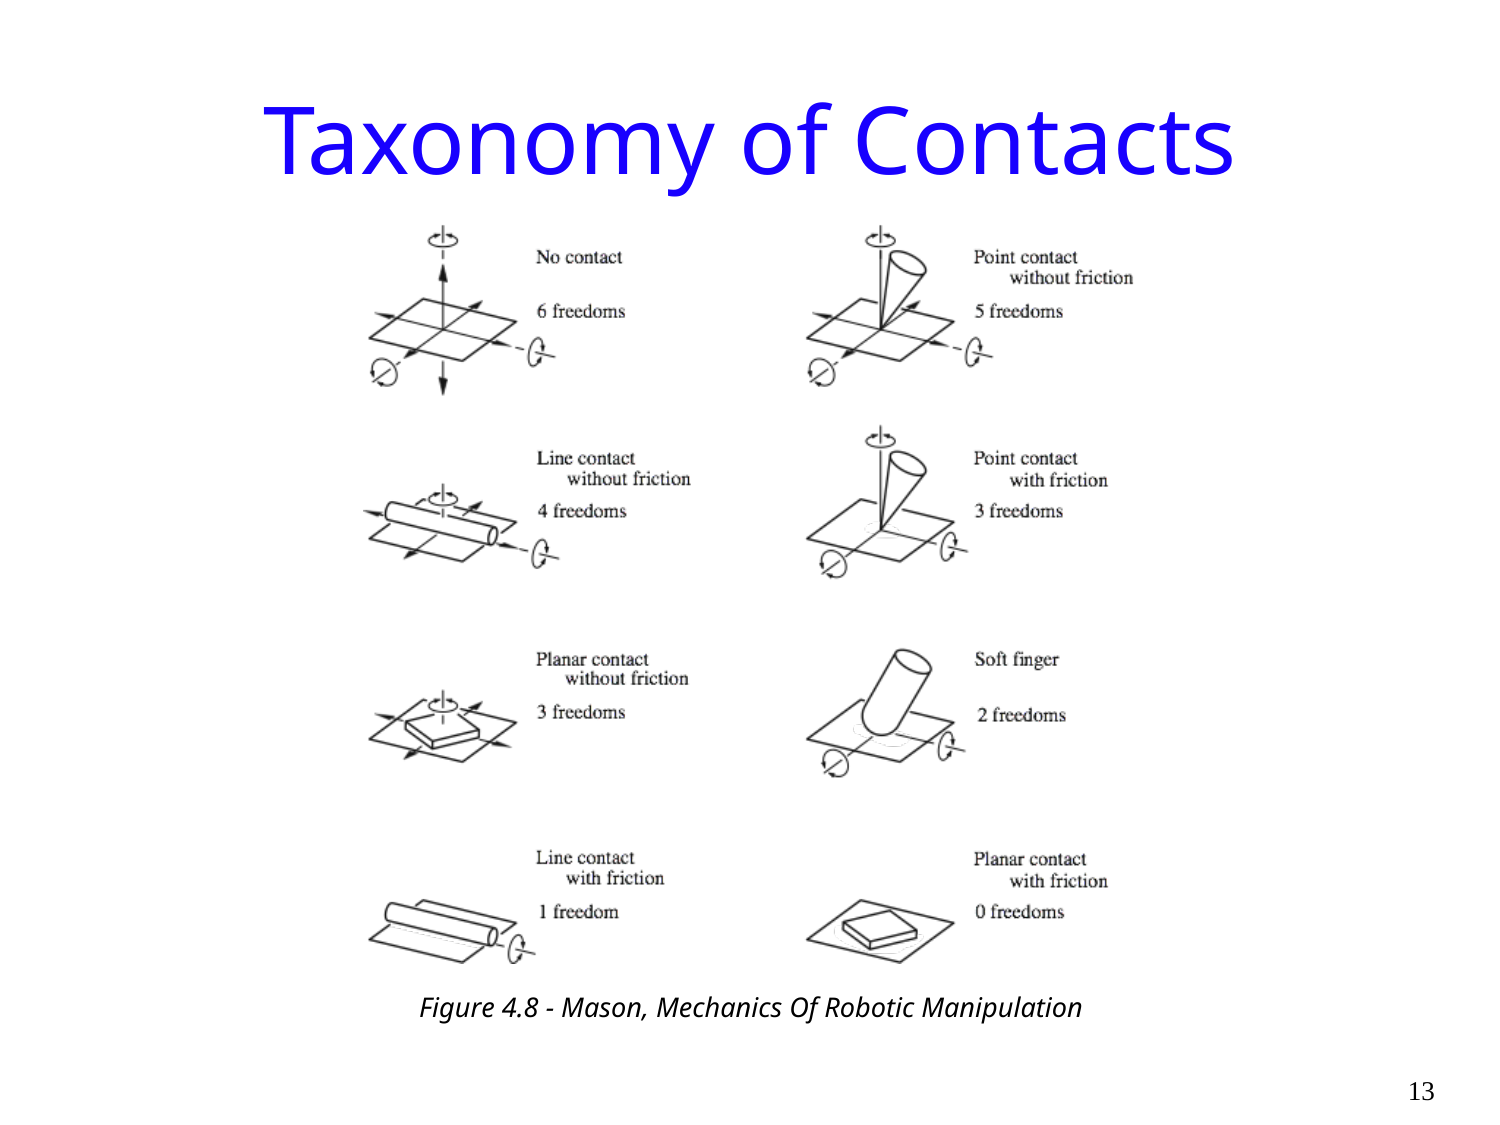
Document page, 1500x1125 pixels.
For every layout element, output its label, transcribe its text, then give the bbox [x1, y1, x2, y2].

picture [363, 224, 1136, 964]
text_box Figure 4.8 - Mason, Mechanics Of Robotic Manipulation [419, 990, 1084, 1024]
title Taxonomy of Contacts [146, 21, 1354, 253]
